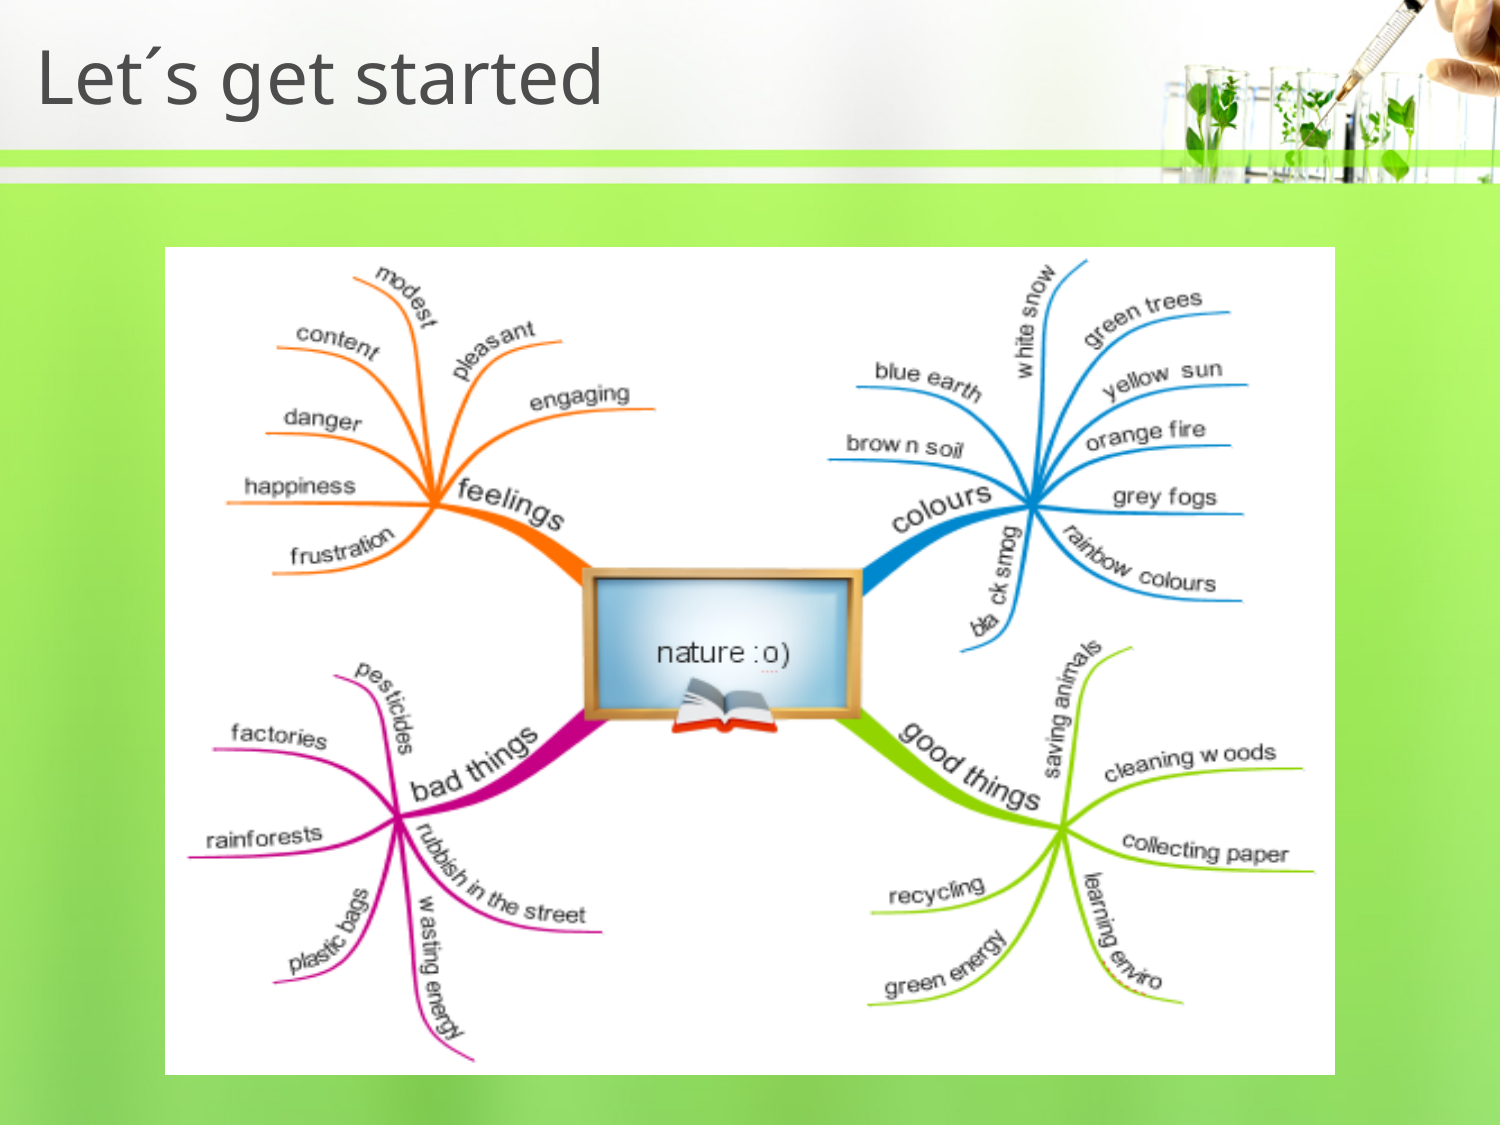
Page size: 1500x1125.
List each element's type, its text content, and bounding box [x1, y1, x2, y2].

title Let´s get started [20, 0, 1454, 193]
picture [165, 248, 1335, 1075]
